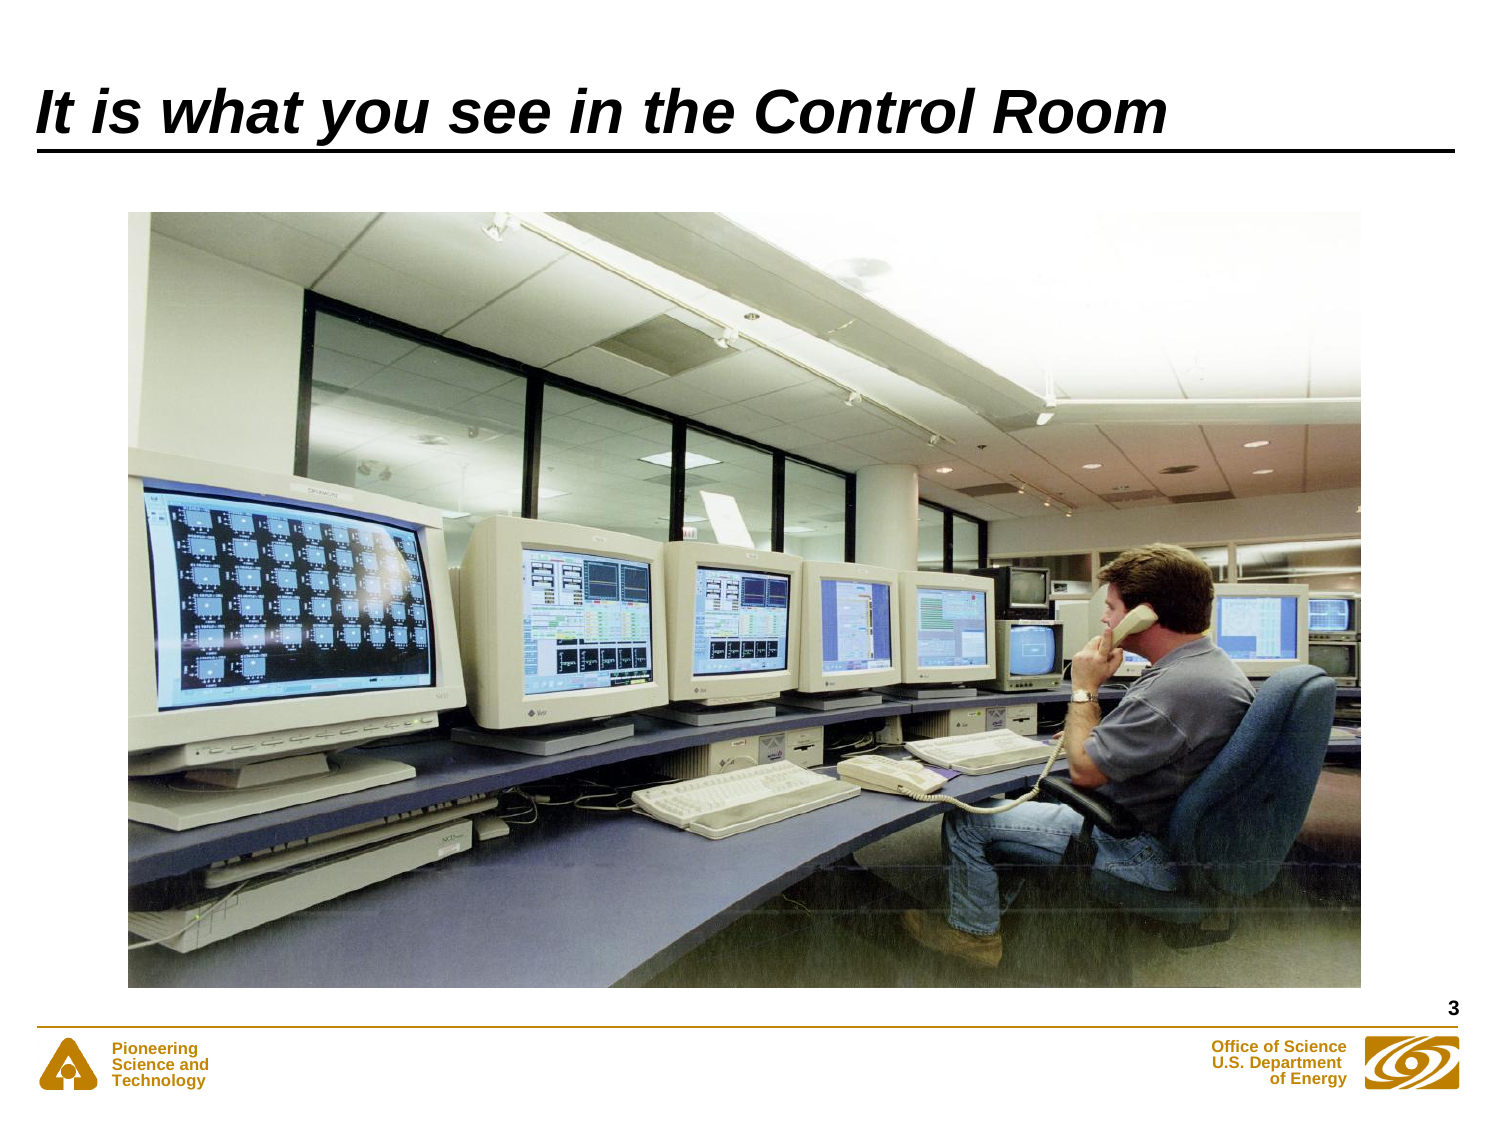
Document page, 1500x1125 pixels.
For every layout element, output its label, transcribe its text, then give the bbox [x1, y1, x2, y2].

picture [35, 1034, 101, 1094]
title It is what you see in the Control Room [21, 75, 1459, 154]
picture [128, 212, 1361, 988]
picture [1362, 1032, 1463, 1093]
